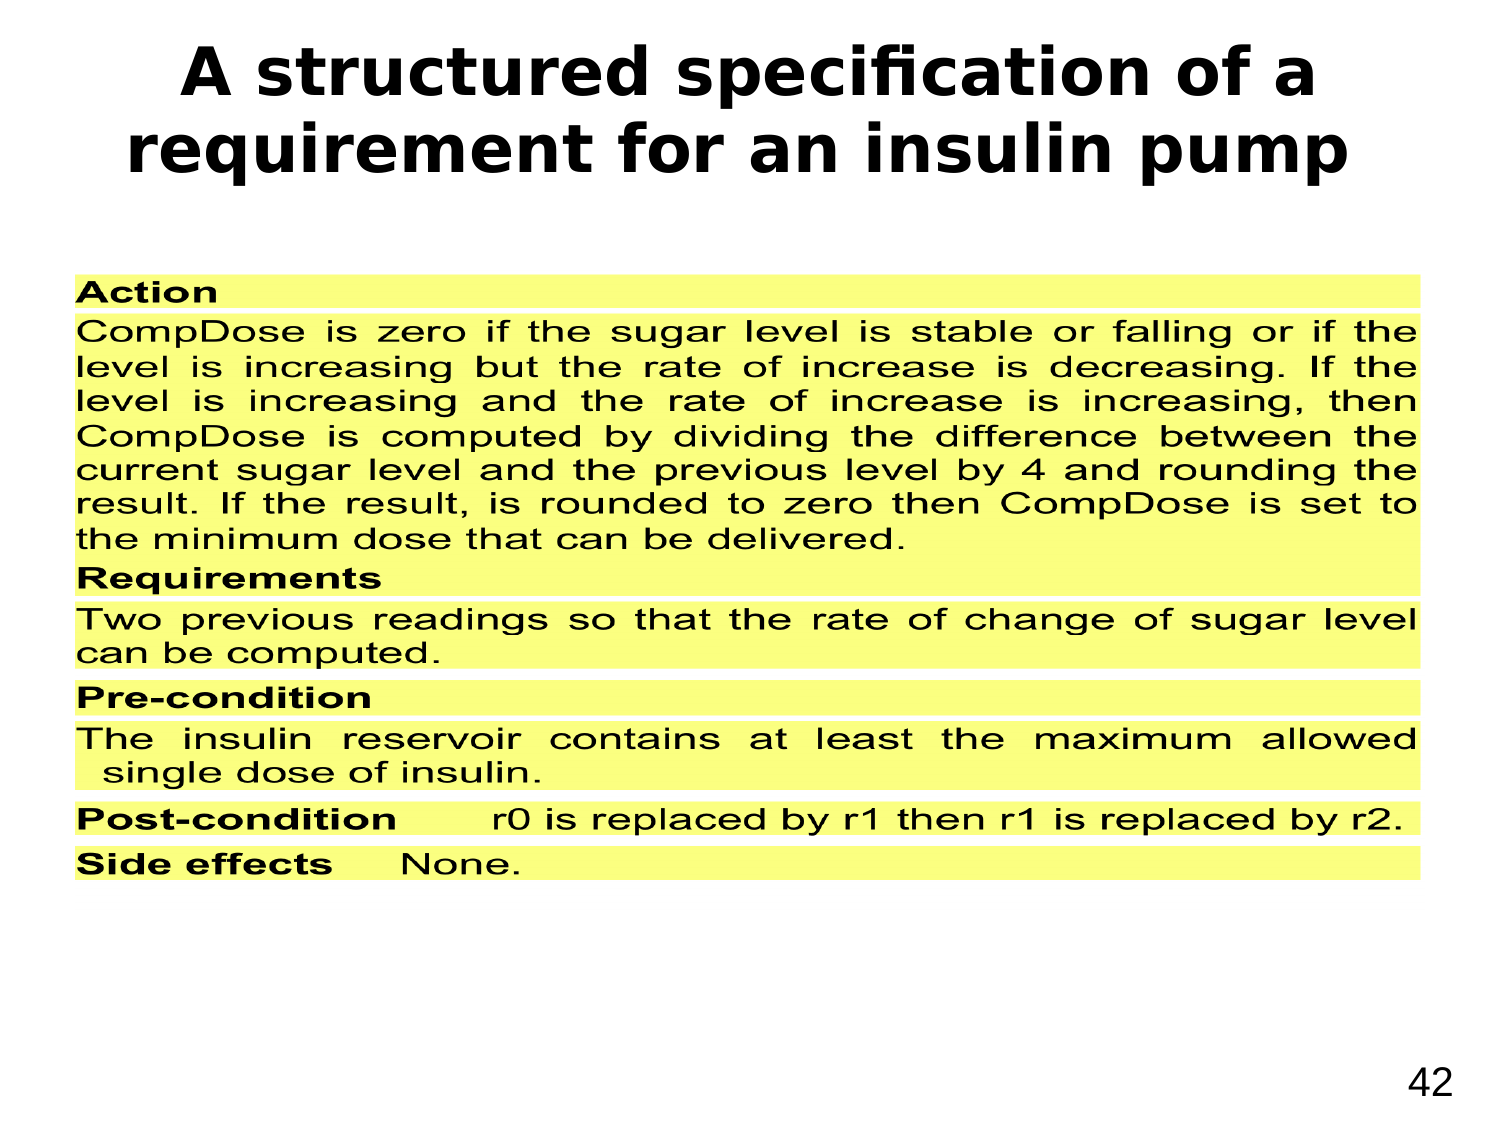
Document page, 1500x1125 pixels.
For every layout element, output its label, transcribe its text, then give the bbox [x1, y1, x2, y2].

title A structured specification of a requirement for an insulin pump [75, 32, 1425, 189]
chart [75, 263, 1425, 916]
